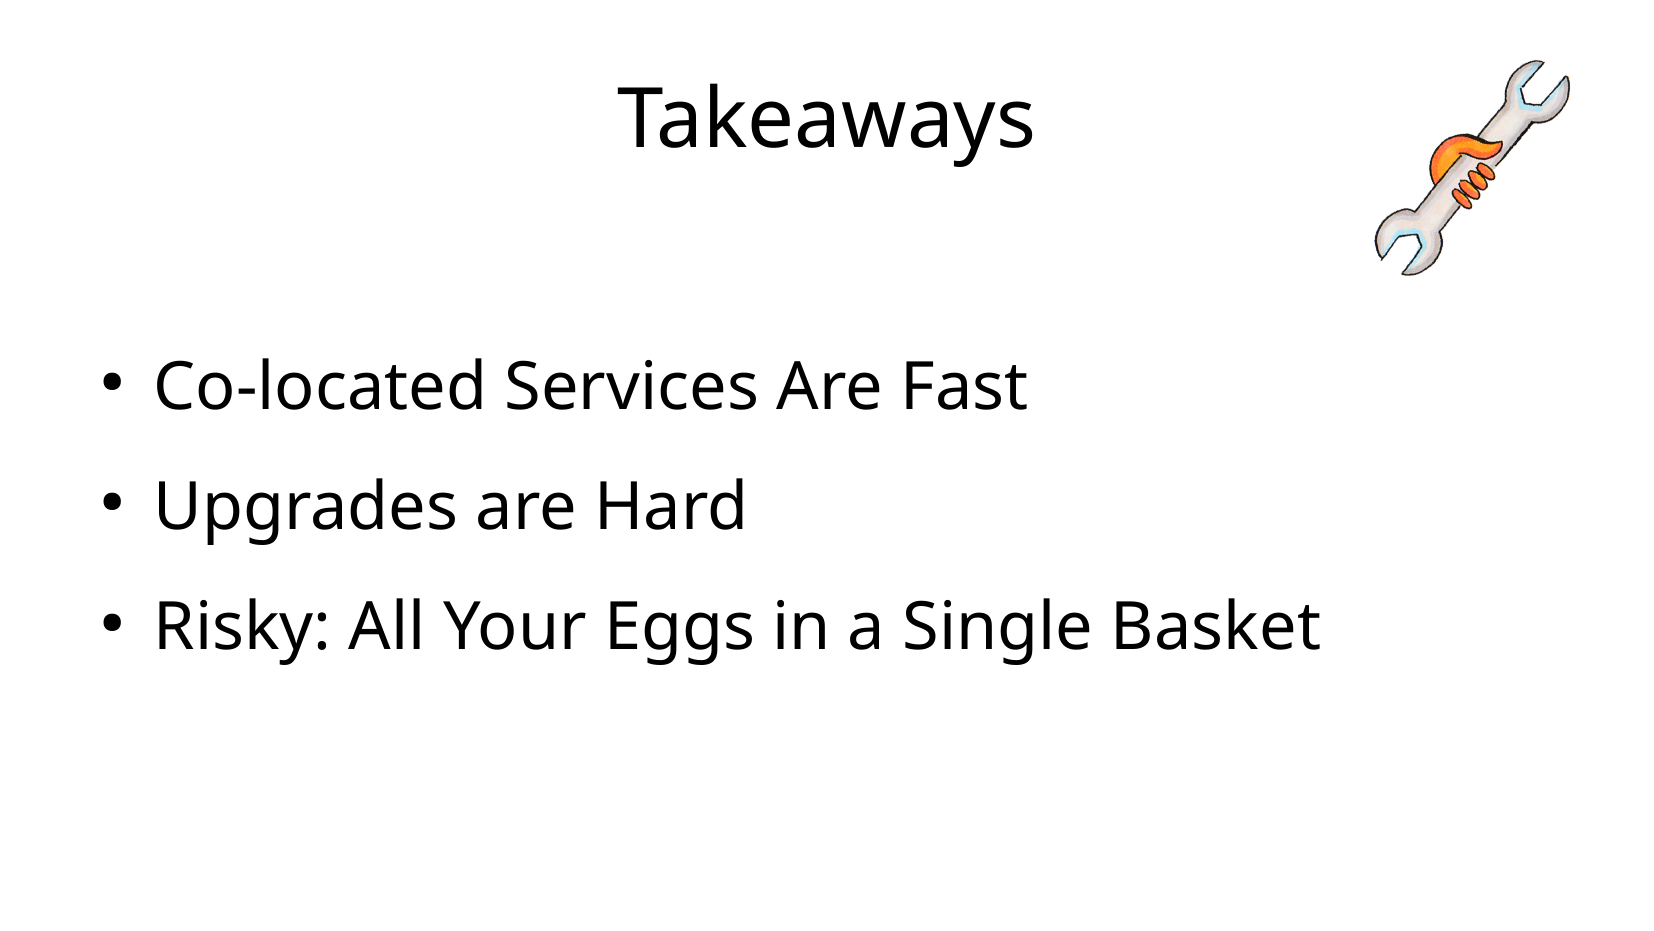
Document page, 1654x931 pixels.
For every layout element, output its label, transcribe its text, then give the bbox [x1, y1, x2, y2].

picture [1358, 29, 1590, 300]
list Co-located Services Are Fast Upgrades are Hard Risky: All Your Eggs in a Single Basket [82, 217, 1571, 758]
title Takeaways [82, 37, 1358, 193]
